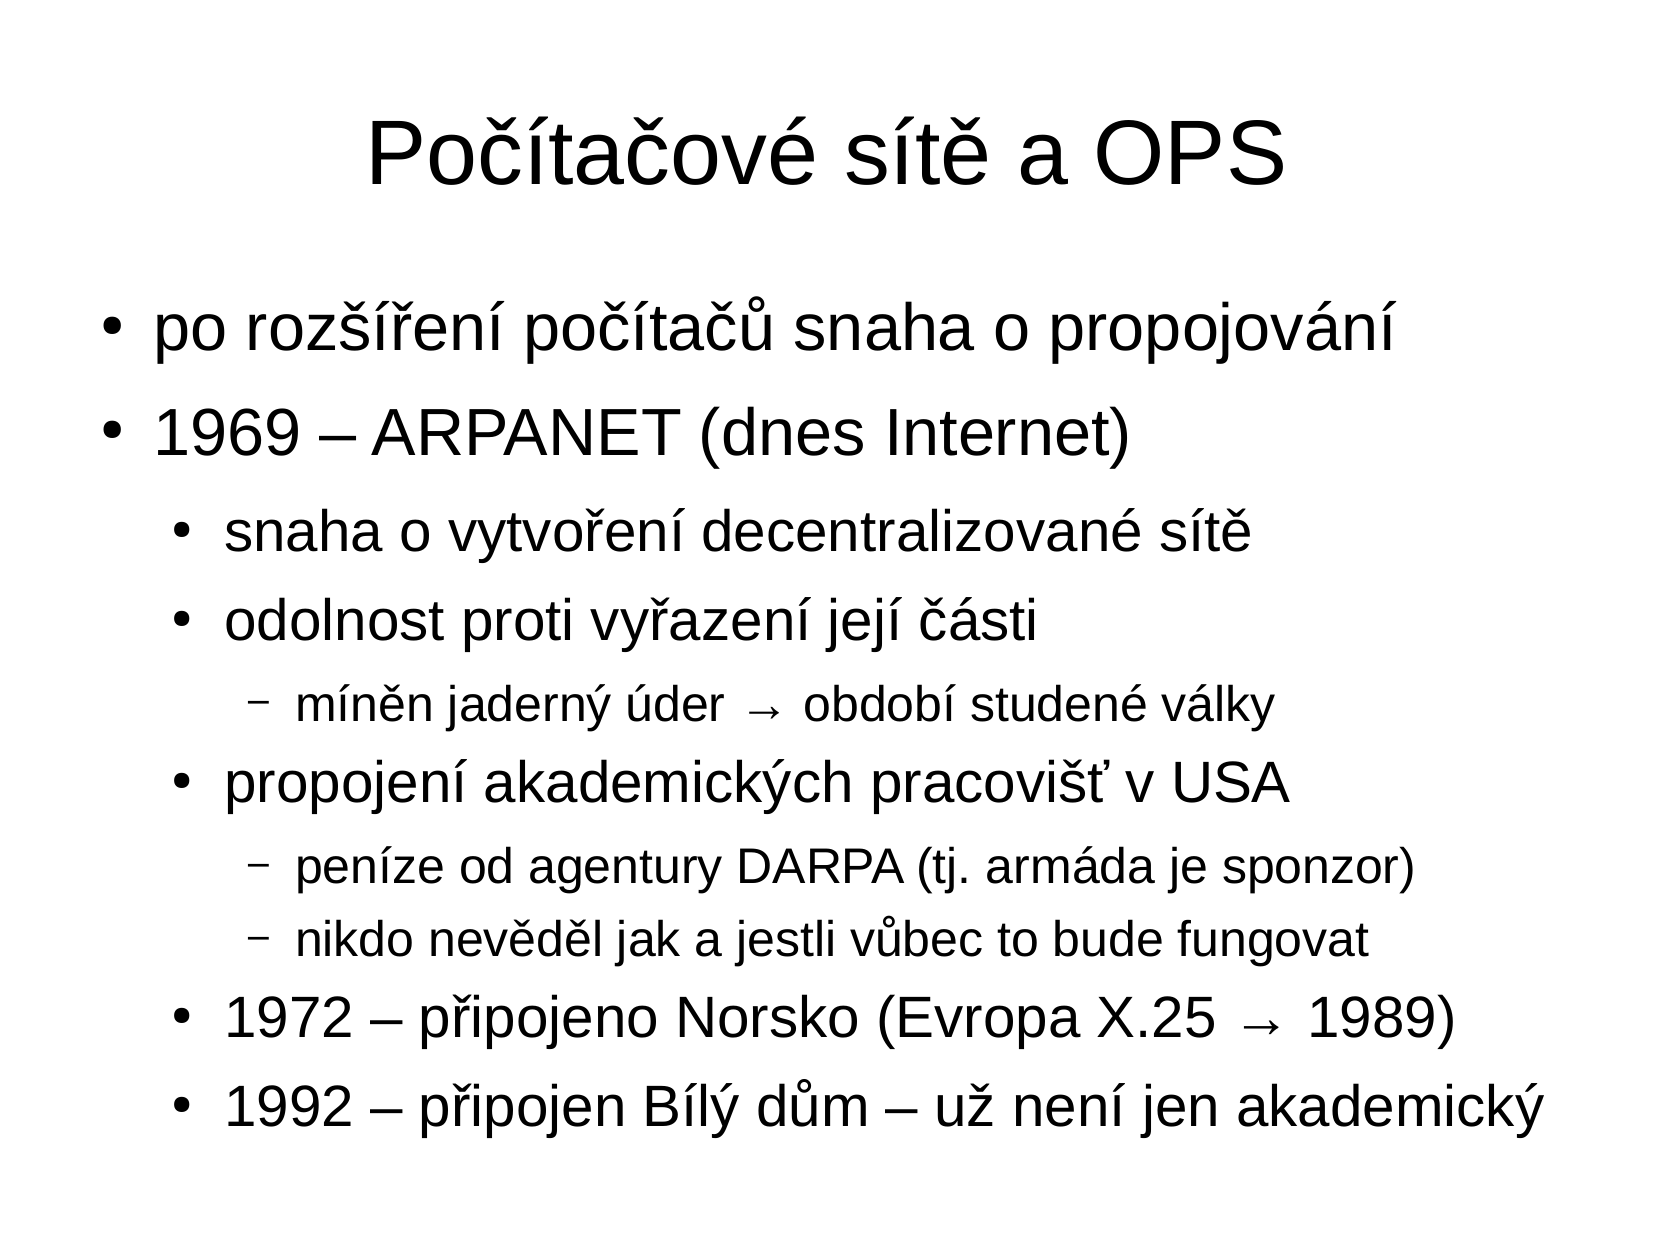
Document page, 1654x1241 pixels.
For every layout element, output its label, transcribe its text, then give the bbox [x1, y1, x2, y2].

title Počítačové sítě a OPS [82, 56, 1571, 250]
list po rozšíření počítačů snaha o propojování 1969 – ARPANET (dnes Internet) snaha o vytvoření decentralizované sítě odolnost proti vyřazení její části míněn jaderný úder → období studené války propojení akademických pracovišť v USA peníze od agentury DARPA (tj. armáda je sponzor) nikdo nevěděl jak a jestli vůbec to bude fungovat 1972 – připojeno Norsko (Evropa X.25 → 1989) 1992 – připojen Bílý dům – už není jen akademický [82, 290, 1571, 1138]
